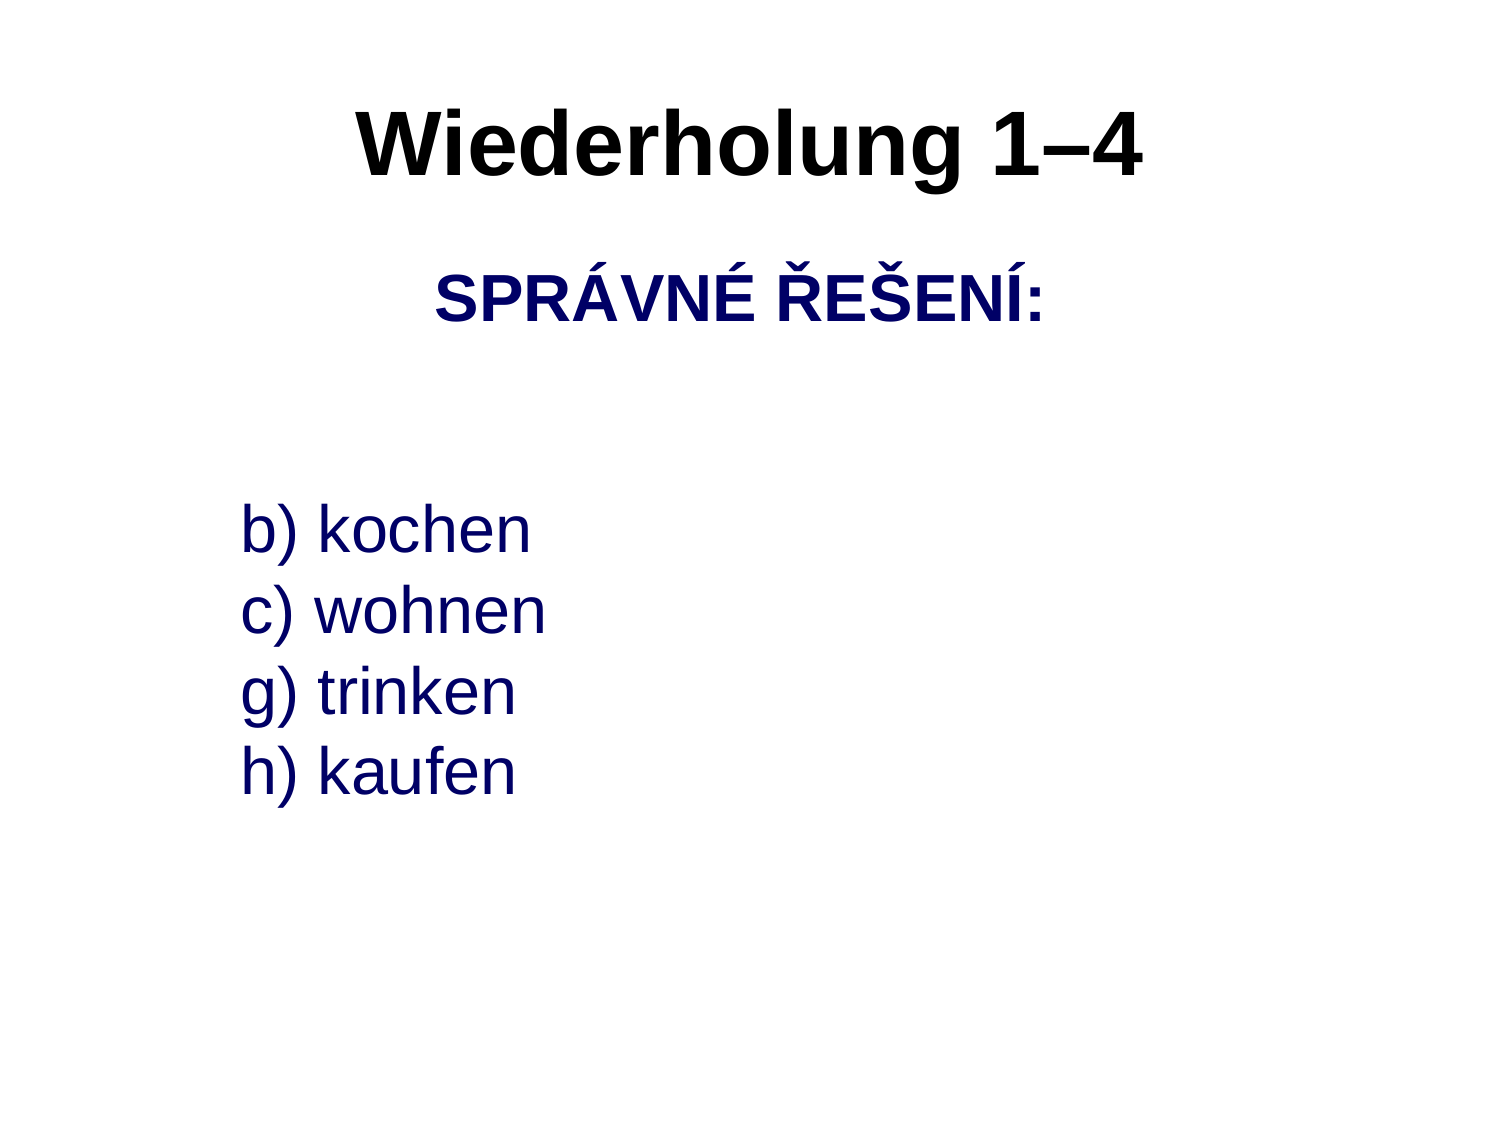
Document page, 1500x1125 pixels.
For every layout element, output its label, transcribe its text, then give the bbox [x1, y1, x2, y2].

title Wiederholung 1–4 [75, 45, 1426, 233]
list SPRÁVNÉ ŘEŠENÍ: b) kochen c) wohnen g) trinken h) kaufen [75, 262, 1426, 1007]
